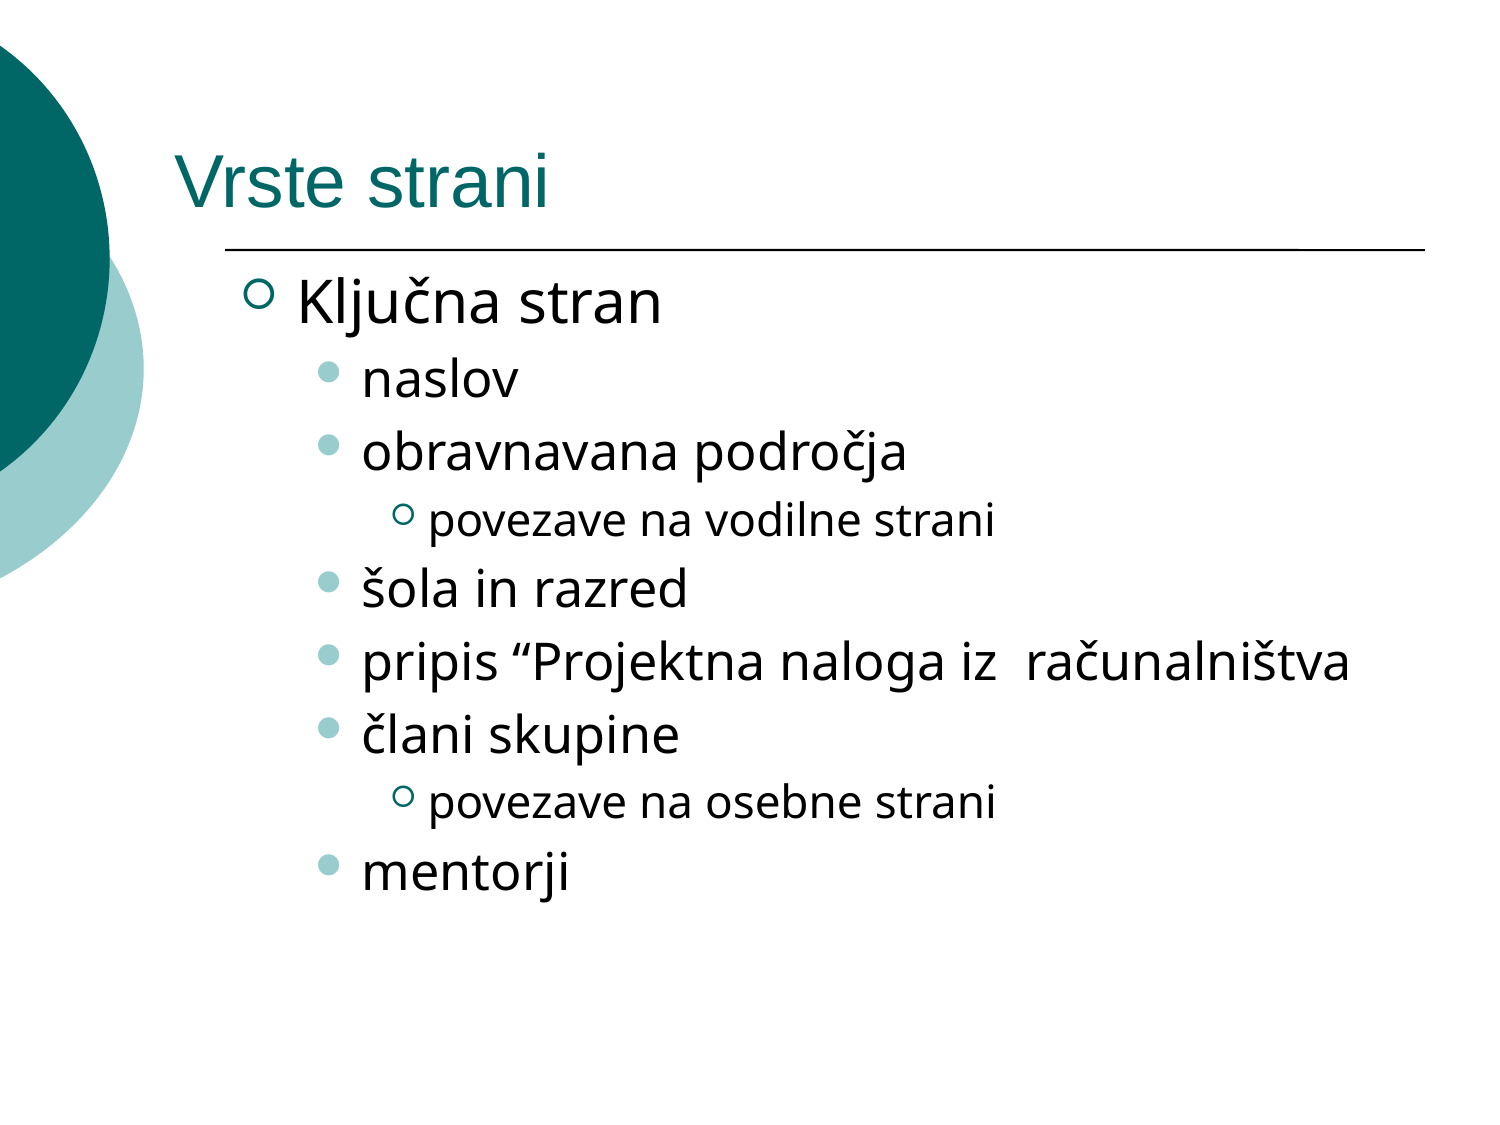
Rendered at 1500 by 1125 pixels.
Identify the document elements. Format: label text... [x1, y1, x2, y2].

title Vrste strani [159, 42, 1424, 230]
list Ključna stran naslov obravnavana področja povezave na vodilne strani šola in razred pripis “Projektna naloga iz računalništva člani skupine povezave na osebne strani mentorji [225, 255, 1500, 1006]
